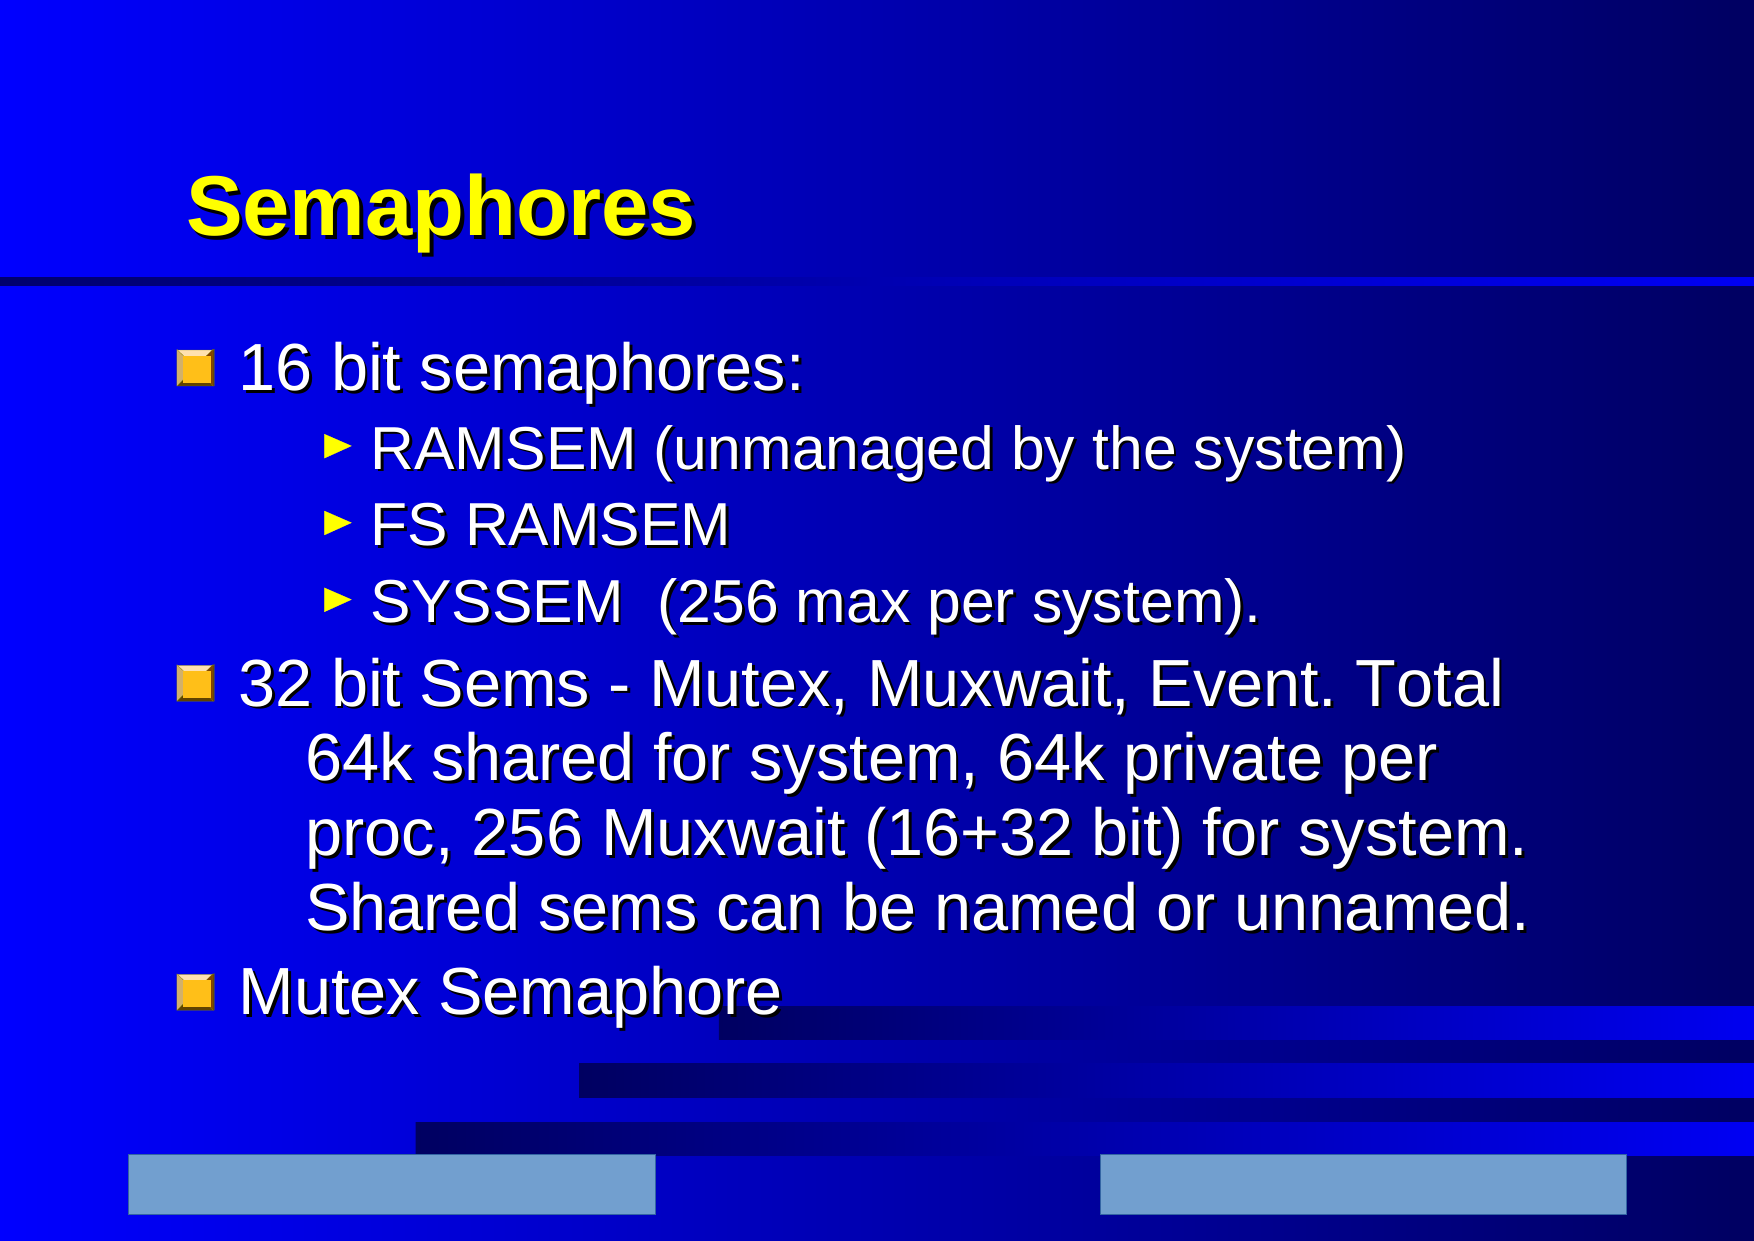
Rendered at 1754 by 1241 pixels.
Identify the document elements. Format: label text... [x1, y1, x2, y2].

text_box Semaphores [186, 69, 1573, 254]
text_box 16 bit semaphores: RAMSEM (unmanaged by the system) FS RAMSEM SYSSEM (256 max per system). 32 bit Sems - Mutex, Muxwait, Event. Total 64k shared for system, 64k private per proc, 256 Muxwait (16+32 bit) for system. Shared sems can be named or unnamed. Mutex Semaphore [172, 330, 1583, 1241]
